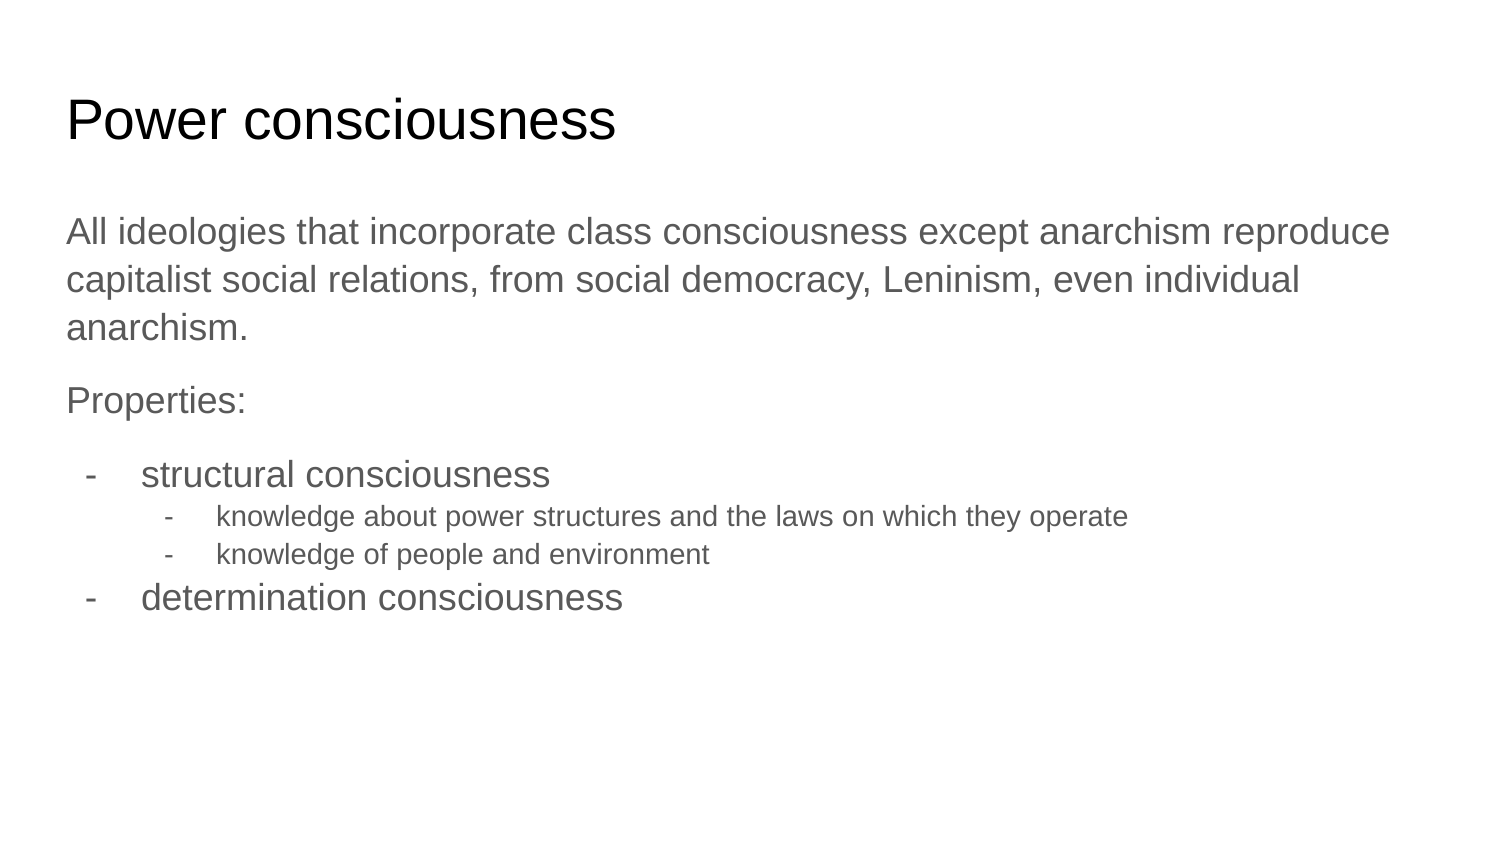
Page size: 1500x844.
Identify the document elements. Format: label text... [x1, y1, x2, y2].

title Power consciousness [51, 72, 1449, 167]
list All ideologies that incorporate class consciousness except anarchism reproduce capitalist social relations, from social democracy, Leninism, even individual anarchism. Properties: structural consciousness knowledge about power structures and the laws on which they operate knowledge of people and environment determination consciousness [51, 189, 1449, 750]
